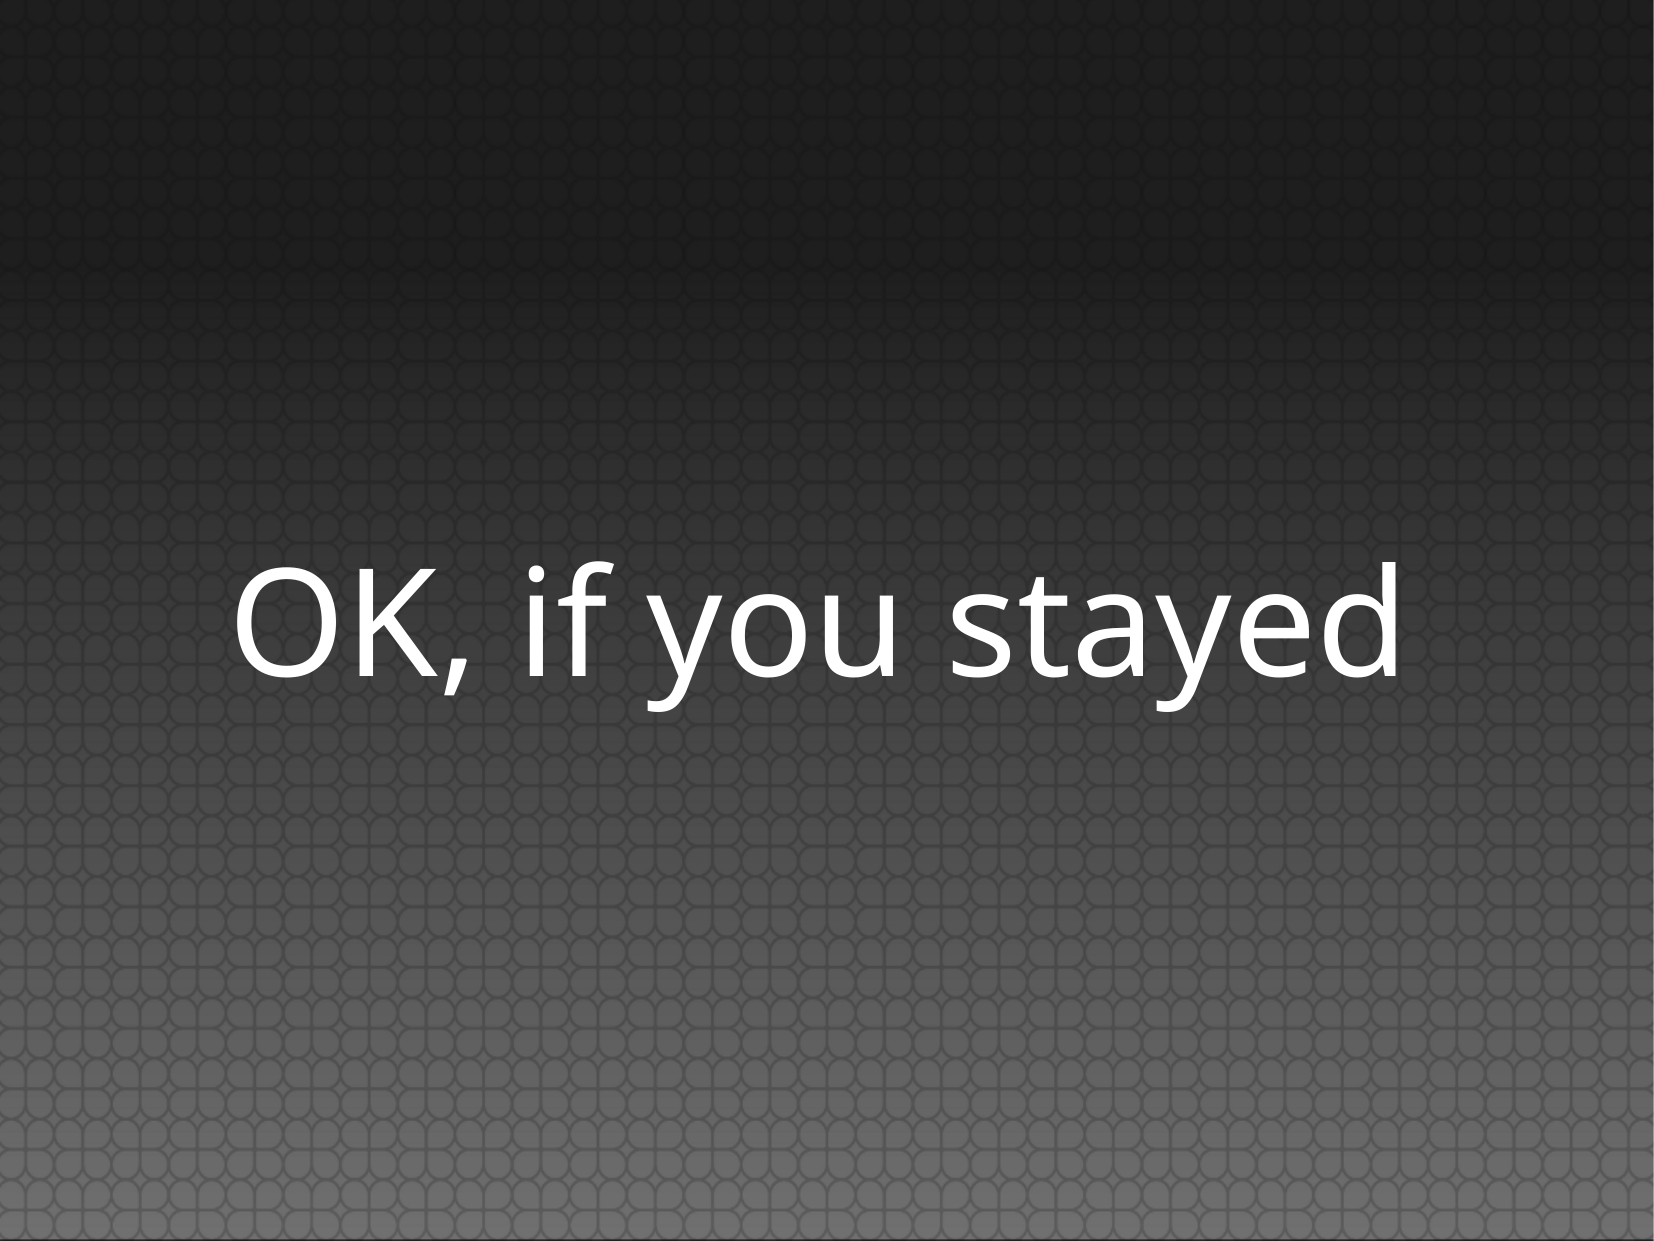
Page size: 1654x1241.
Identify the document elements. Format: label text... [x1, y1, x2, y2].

title OK, if you stayed [75, 525, 1564, 713]
picture [0, 0, 1654, 1241]
